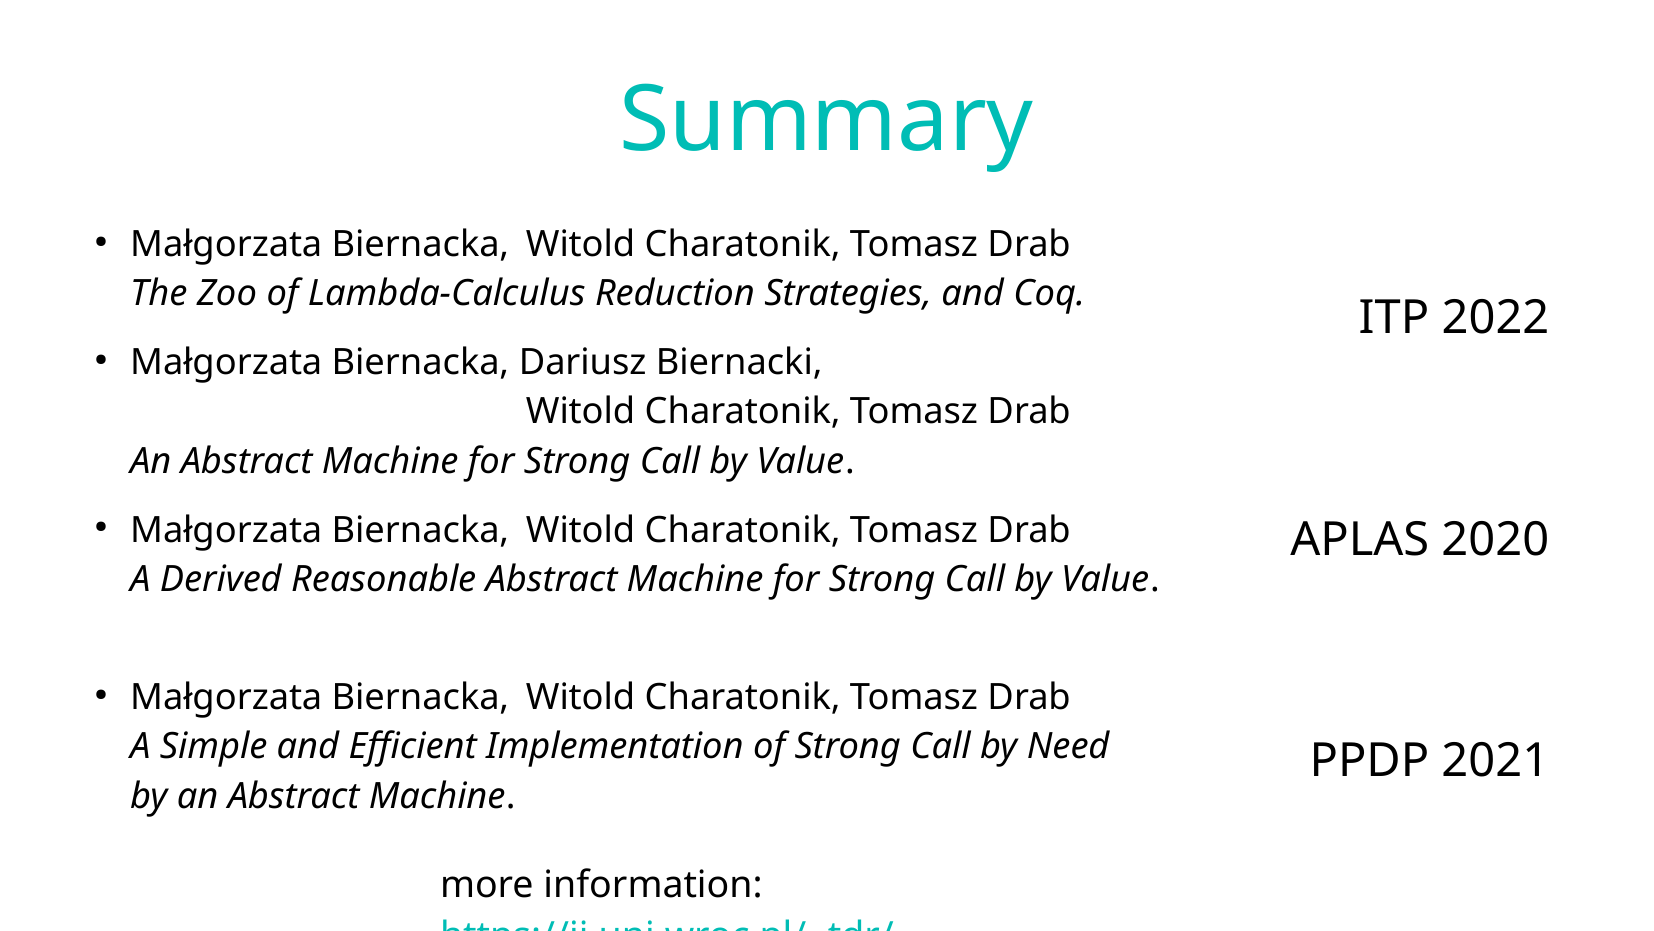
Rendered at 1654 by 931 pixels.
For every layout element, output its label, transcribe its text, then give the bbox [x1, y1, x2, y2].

title Summary [82, 37, 1571, 193]
text_box ITP 2022 APLAS 2020 PPDP 2021 ICFP 2022 [1240, 211, 1568, 833]
list Małgorzata Biernacka, Witold Charatonik, Tomasz Drab The Zoo of Lambda-Calculus Reduction Strategies, and Coq. Małgorzata Biernacka, Dariusz Biernacki, Witold Charatonik, Tomasz Drab An Abstract Machine for Strong Call by Value. Małgorzata Biernacka, Witold Charatonik, Tomasz Drab A Derived Reasonable Abstract Machine for Strong Call by Value. Małgorzata Biernacka, Witold Charatonik, Tomasz Drab A Simple and Efficient Implementation of Strong Call by Need by an Abstract Machine. [82, 217, 1240, 827]
text_box more information: https://ii.uni.wroc.pl/~tdr/ [425, 850, 1229, 903]
